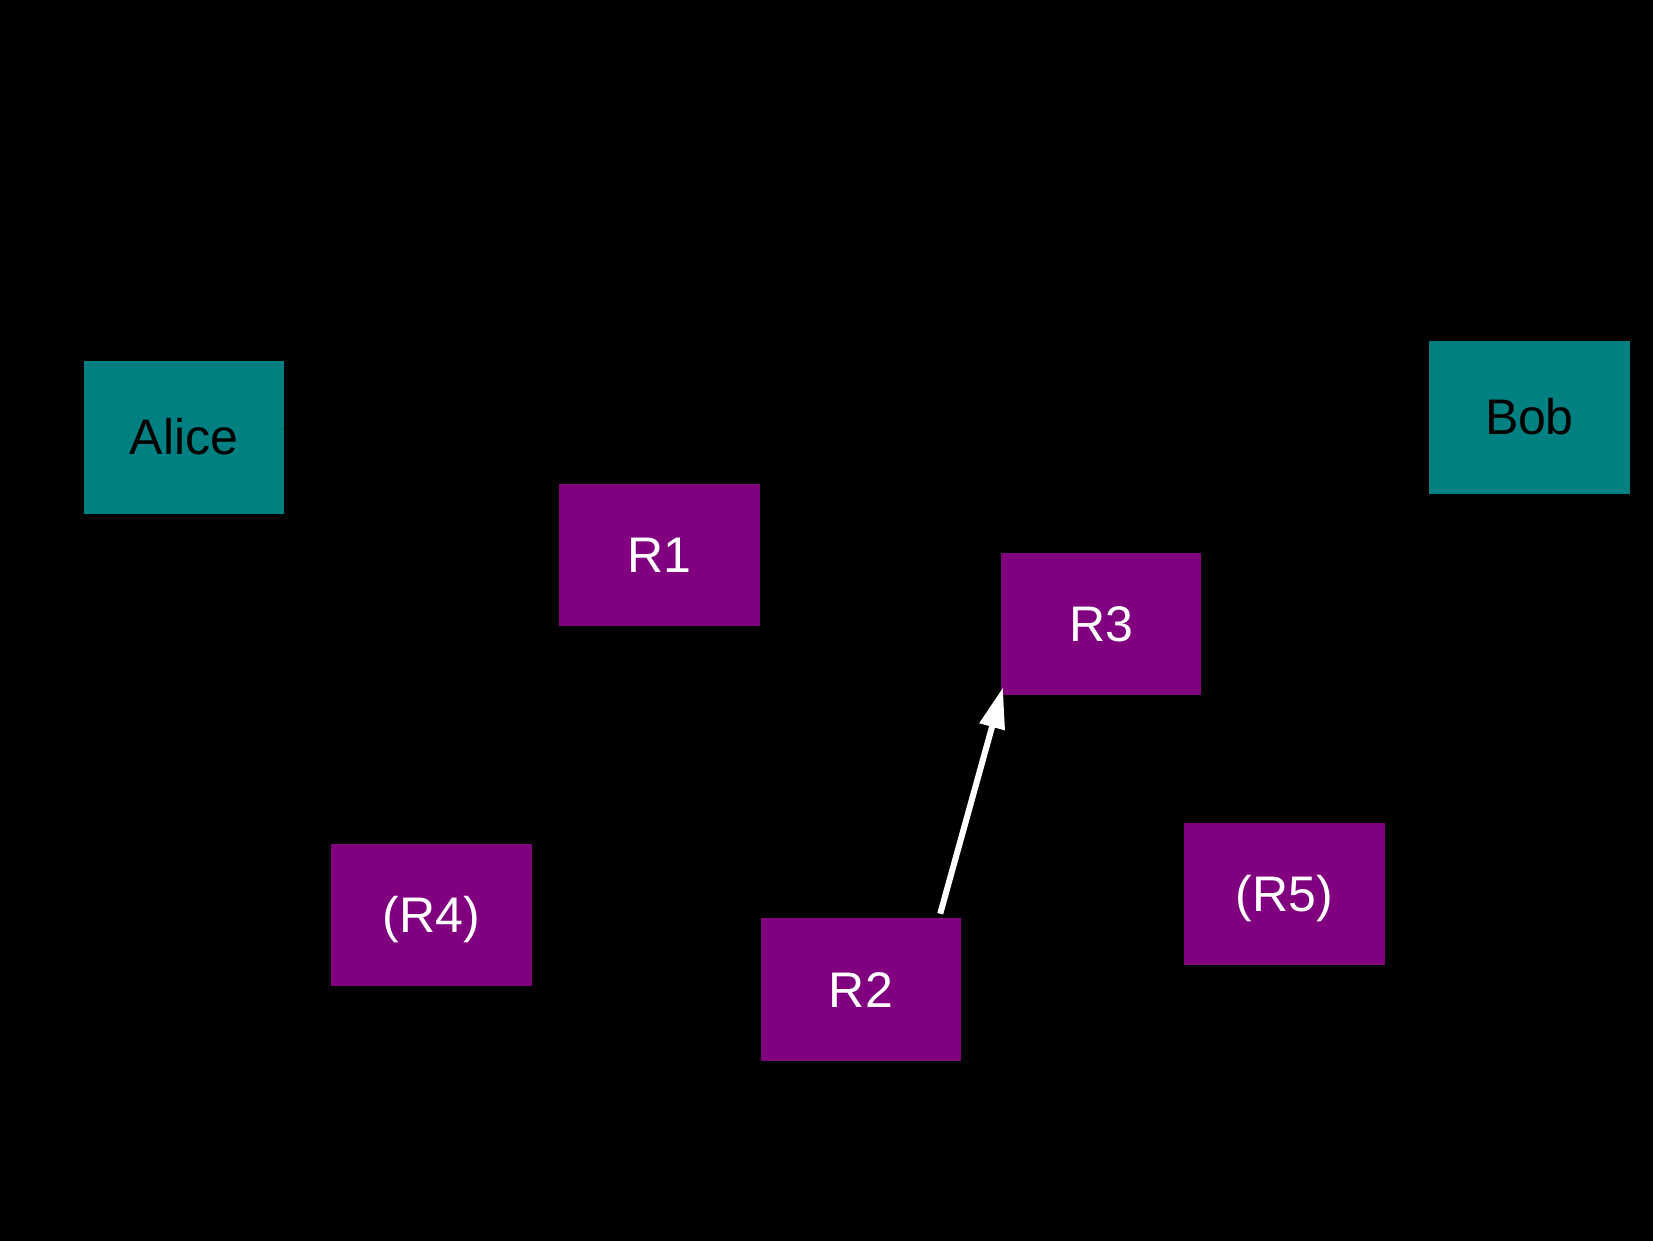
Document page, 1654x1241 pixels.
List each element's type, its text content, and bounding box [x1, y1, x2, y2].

text_box (R4) [330, 843, 533, 987]
text_box R2 [760, 917, 962, 1062]
text_box (R5) [1183, 822, 1386, 966]
text_box Bob [1428, 340, 1631, 495]
text_box Alice [83, 360, 285, 515]
text_box R1 [558, 483, 761, 627]
text_box R3 [1000, 552, 1202, 696]
